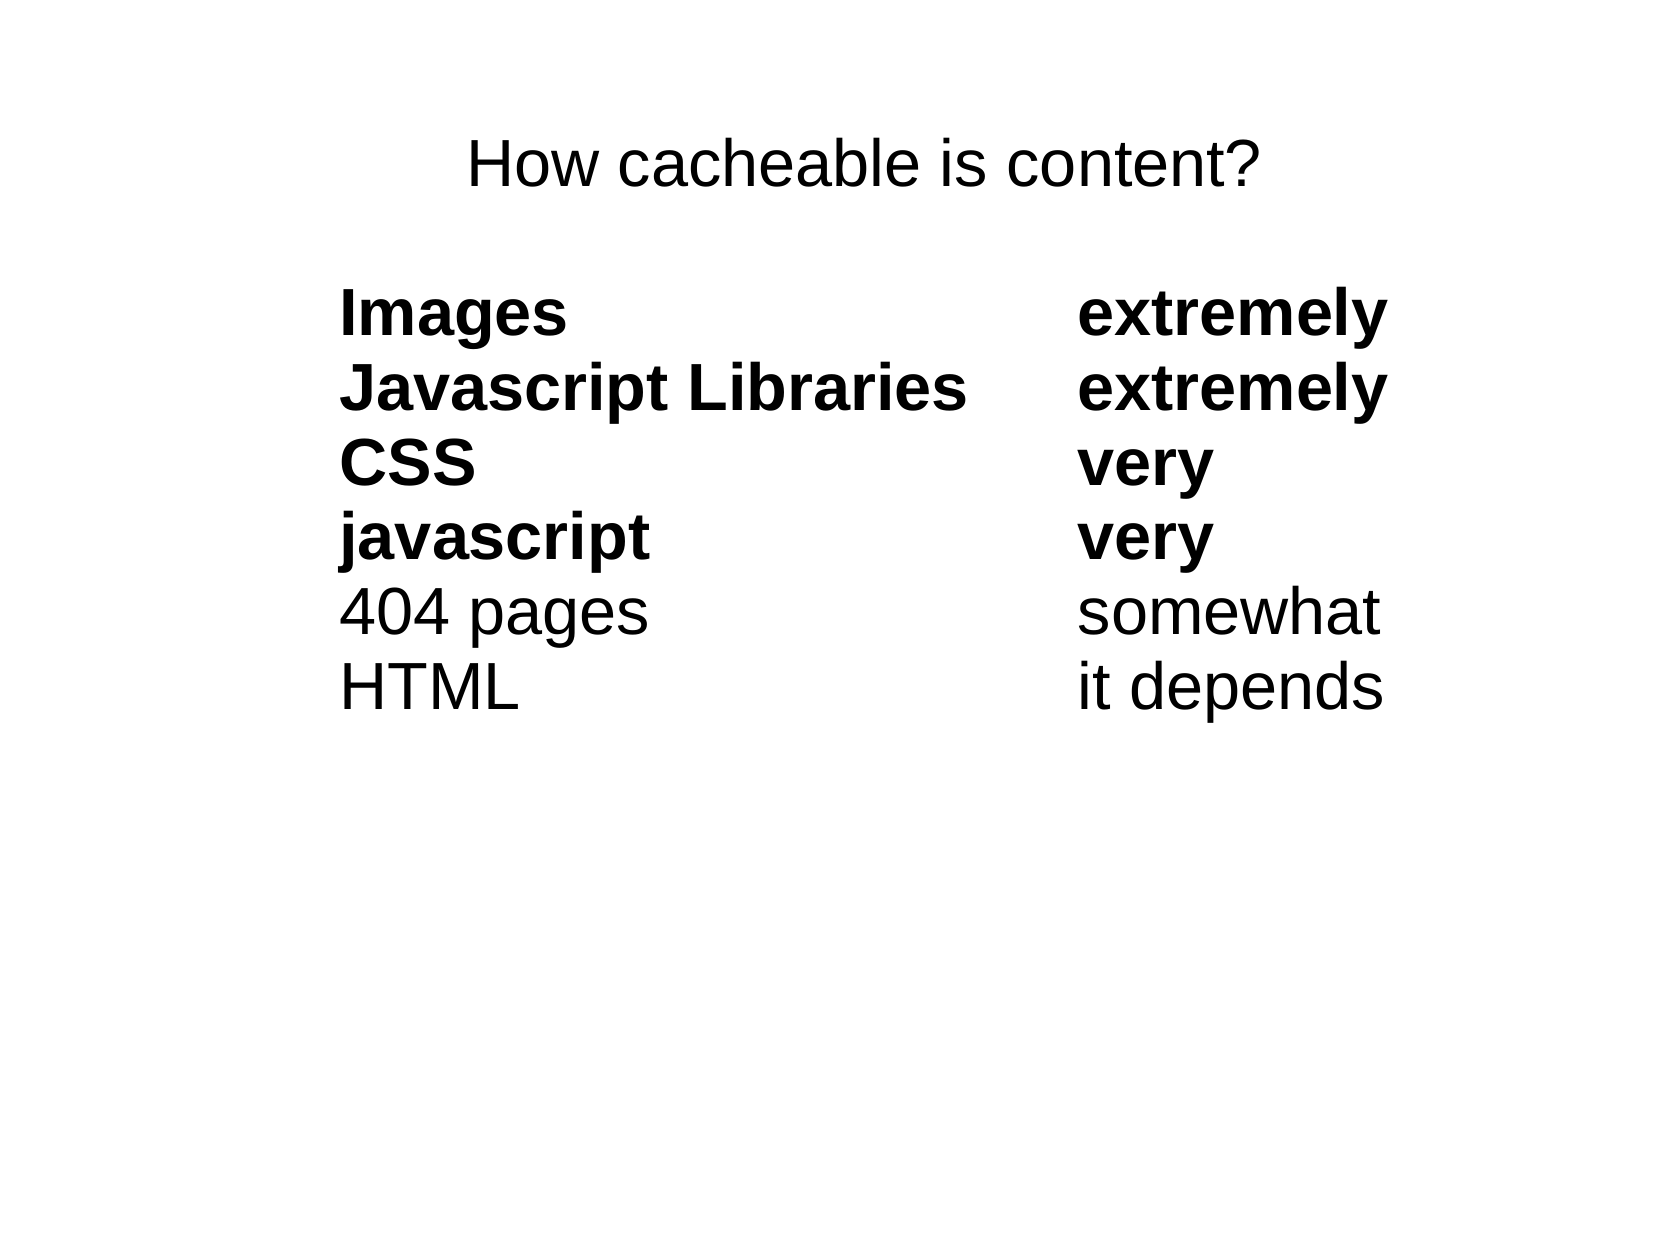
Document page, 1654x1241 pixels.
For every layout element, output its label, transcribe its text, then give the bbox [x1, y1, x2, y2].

text_box How cacheable is content? Images extremely Javascript Libraries extremely CSS very javascript very 404 pages somewhat HTML it depends [324, 118, 1403, 976]
